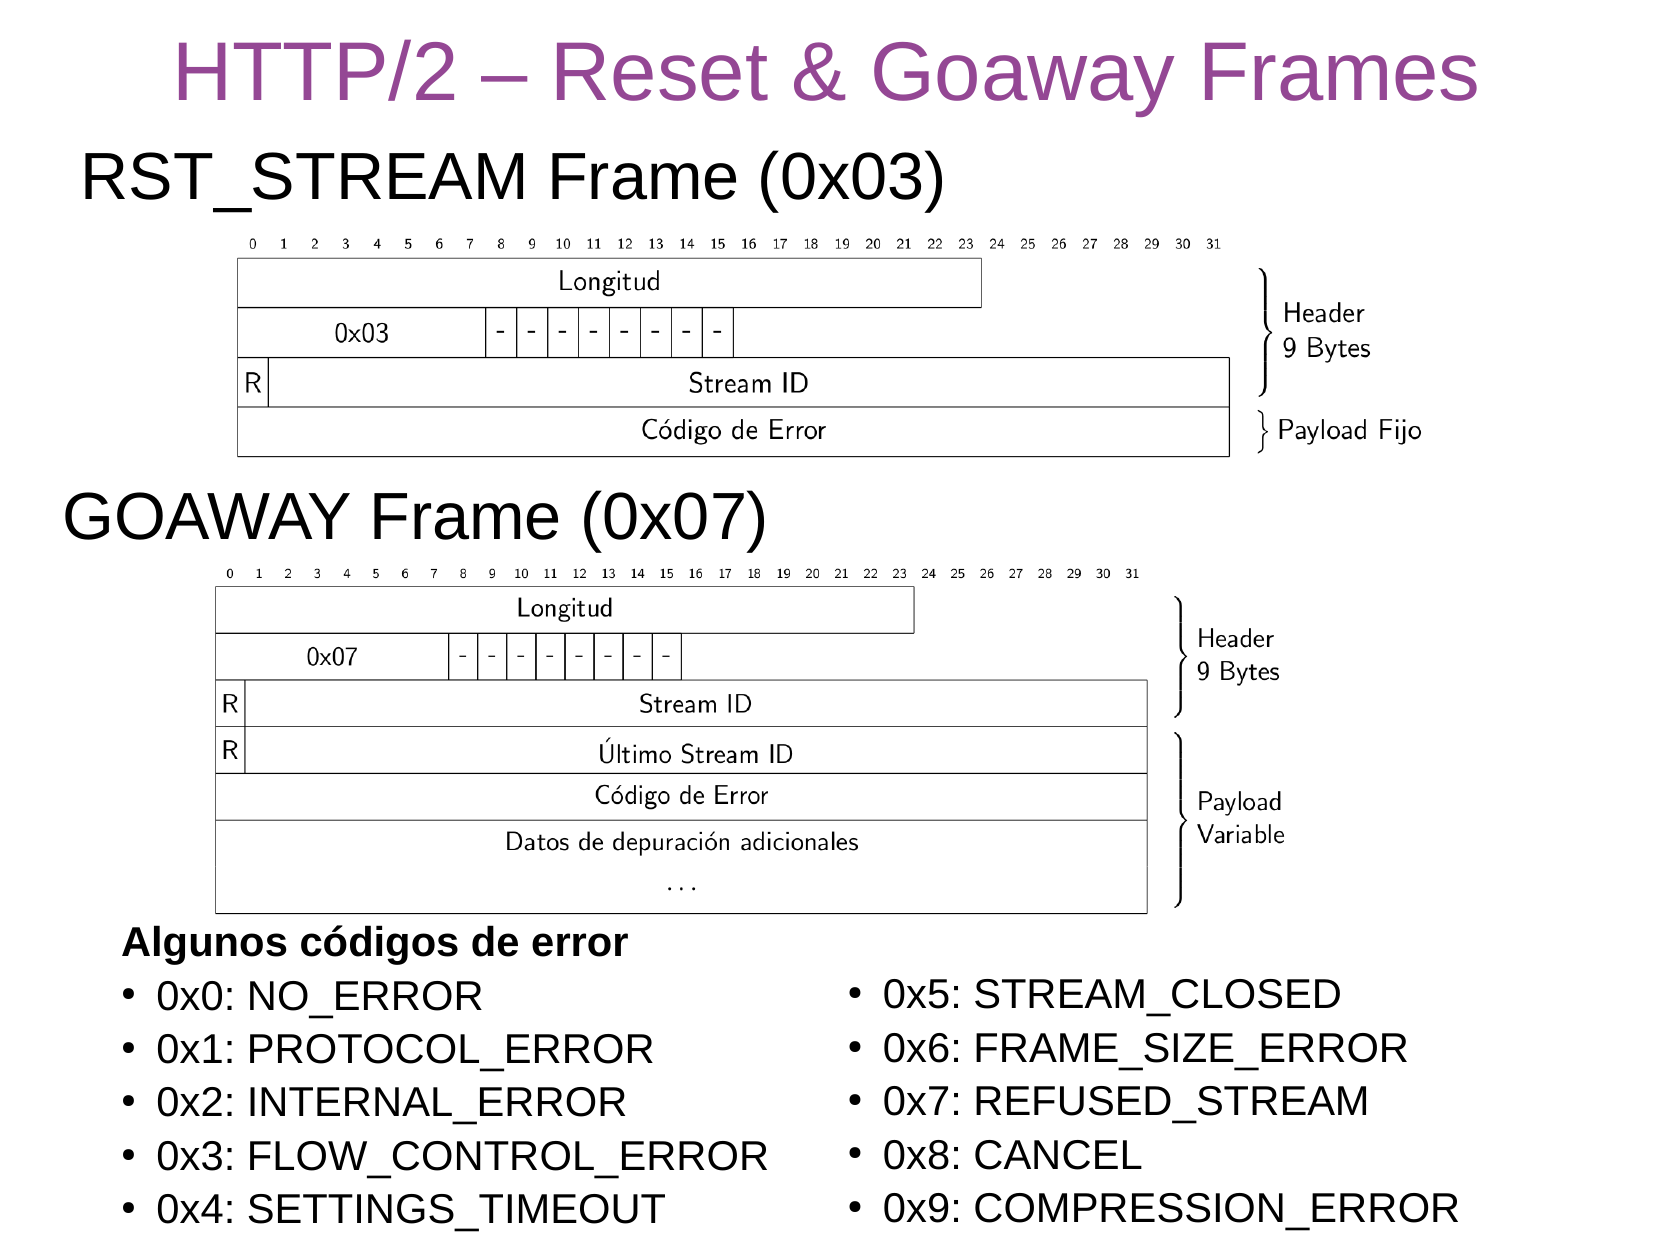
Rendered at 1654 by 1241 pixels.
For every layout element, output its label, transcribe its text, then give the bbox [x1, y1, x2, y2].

text_box 0x5: STREAM_CLOSED 0x6: FRAME_SIZE_ERROR 0x7: REFUSED_STREAM 0x8: CANCEL 0x9: COMPRESSION_ERROR [832, 956, 1577, 1239]
picture [227, 231, 1426, 461]
text_box RST_STREAM Frame (0x03) [65, 131, 963, 222]
text_box GOAWAY Frame (0x07) [47, 471, 785, 562]
title HTTP/2 – Reset & Goaway Frames [11, 13, 1642, 130]
picture [208, 560, 1288, 917]
text_box Algunos códigos de error 0x0: NO_ERROR 0x1: PROTOCOL_ERROR 0x2: INTERNAL_ERROR 0x3: FLOW_CONTROL_ERROR 0x4: SETTINGS_TIMEOUT [106, 904, 792, 1241]
